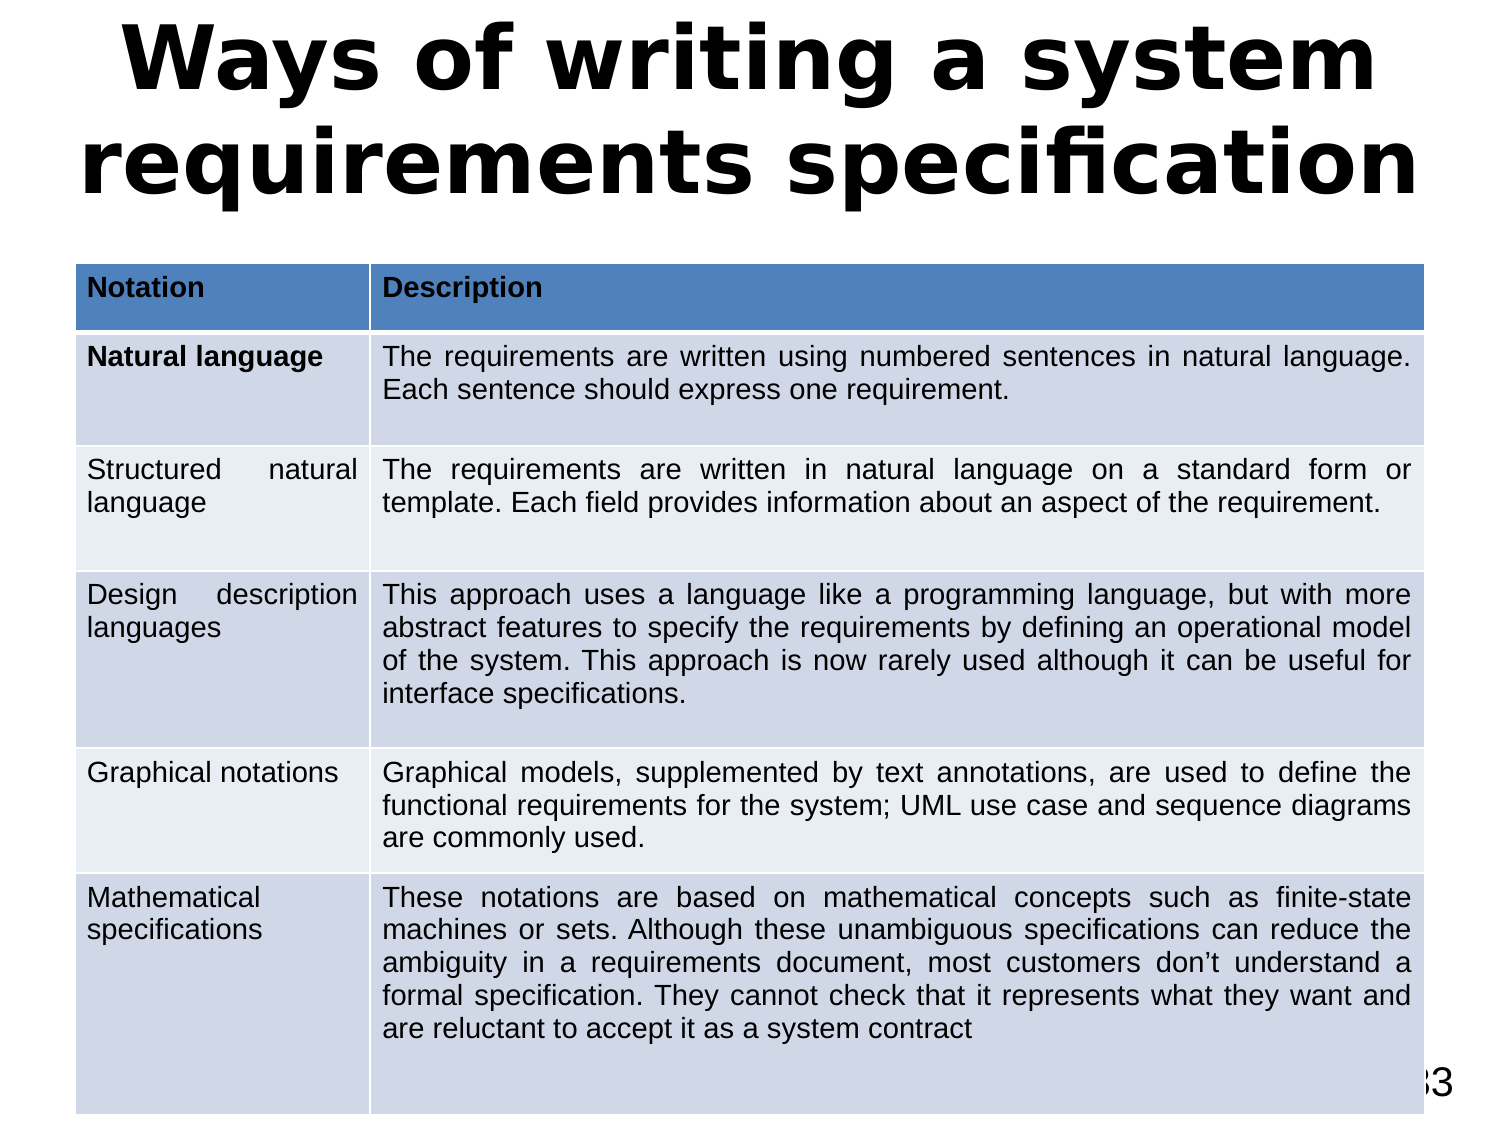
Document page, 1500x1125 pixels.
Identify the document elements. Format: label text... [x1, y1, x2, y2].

table_cell These notations are based on mathematical concepts such as finite-state machines or sets. Although these unambiguous specifications can reduce the ambiguity in a requirements document, most customers don’t understand a formal specification. They cannot check that it represents what they want and are reluctant to accept it as a system contract [371, 874, 1424, 1114]
table_cell Design description languages [76, 572, 369, 747]
table_cell Structured natural language [76, 447, 369, 570]
title Ways of writing a system requirements specification [75, 7, 1425, 215]
table_cell The requirements are written in natural language on a standard form or template. Each field provides information about an aspect of the requirement. [371, 447, 1424, 570]
table_header Notation [76, 264, 369, 330]
table_cell Graphical notations [76, 749, 369, 872]
table_cell The requirements are written using numbered sentences in natural language. Each sentence should express one requirement. [371, 335, 1424, 445]
table_cell This approach uses a language like a programming language, but with more abstract features to specify the requirements by defining an operational model of the system. This approach is now rarely used although it can be useful for interface specifications. [371, 572, 1424, 747]
table_cell Natural language [76, 335, 369, 445]
table_cell Graphical models, supplemented by text annotations, are used to define the functional requirements for the system; UML use case and sequence diagrams are commonly used. [371, 749, 1424, 872]
table_cell Mathematical specifications [76, 874, 369, 1114]
table_header Description [371, 264, 1424, 330]
